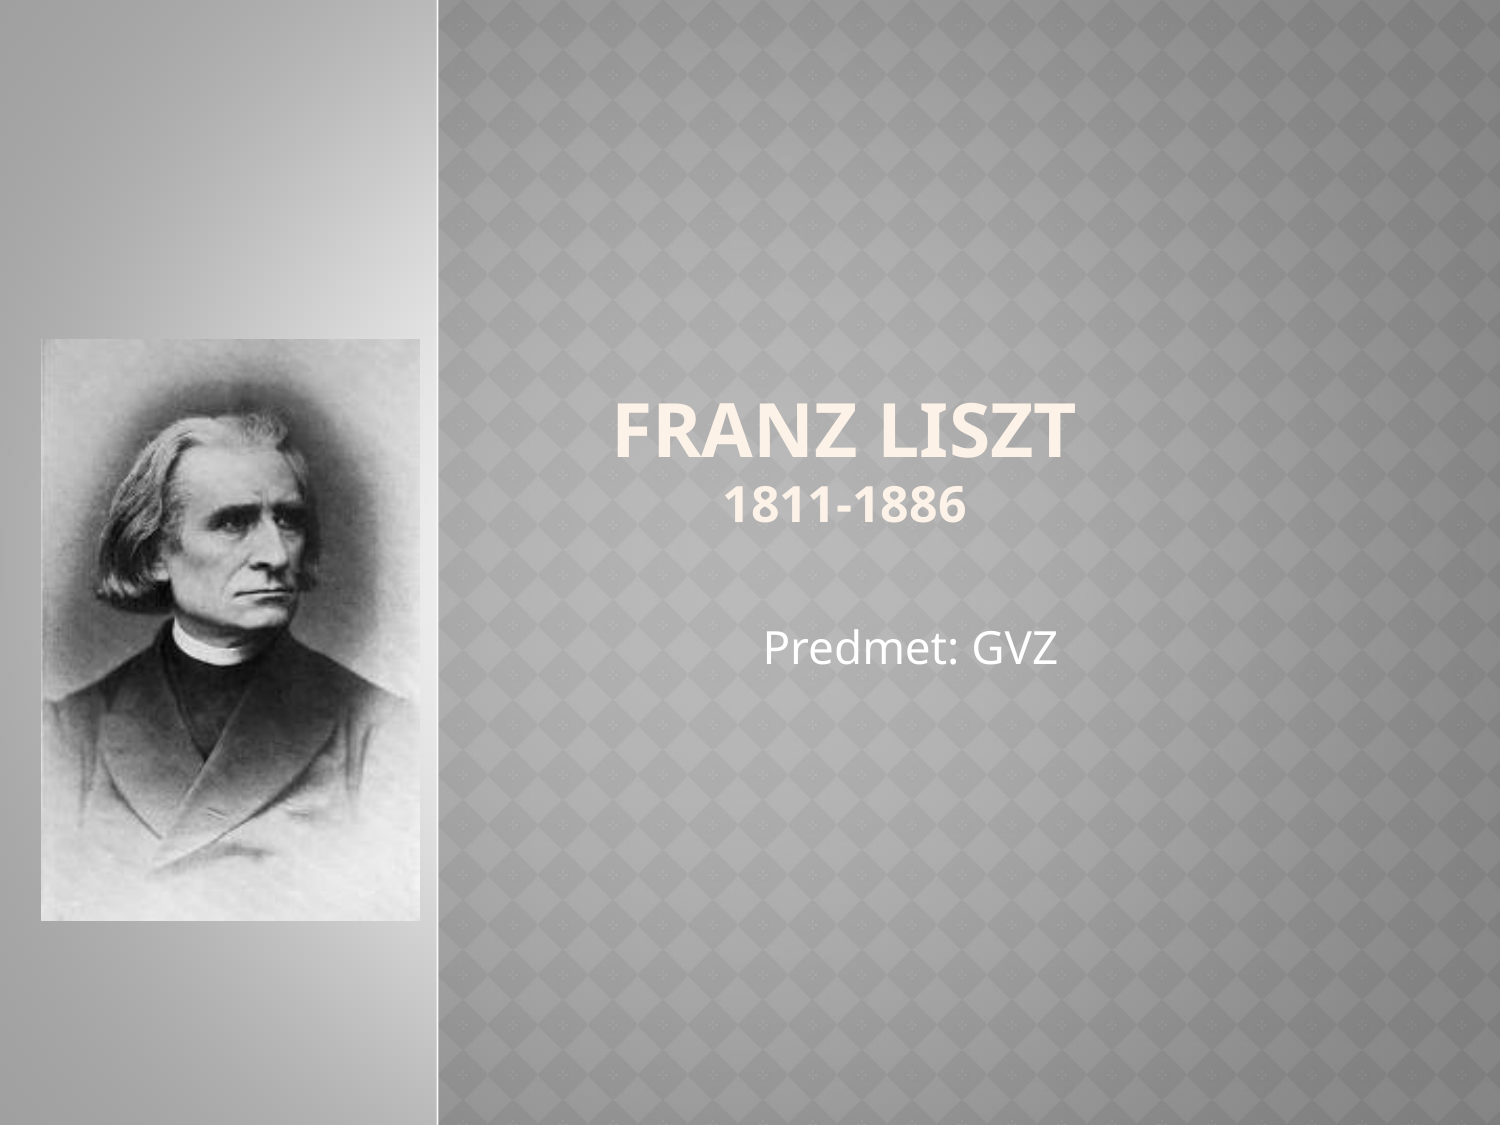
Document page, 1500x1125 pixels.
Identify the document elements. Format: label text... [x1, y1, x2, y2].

picture [439, 0, 1500, 1125]
title FRANZ LISZT 1811-1886 [501, 343, 1188, 533]
subtitle Predmet: GVZ [420, 550, 1066, 752]
picture [0, 0, 436, 1125]
